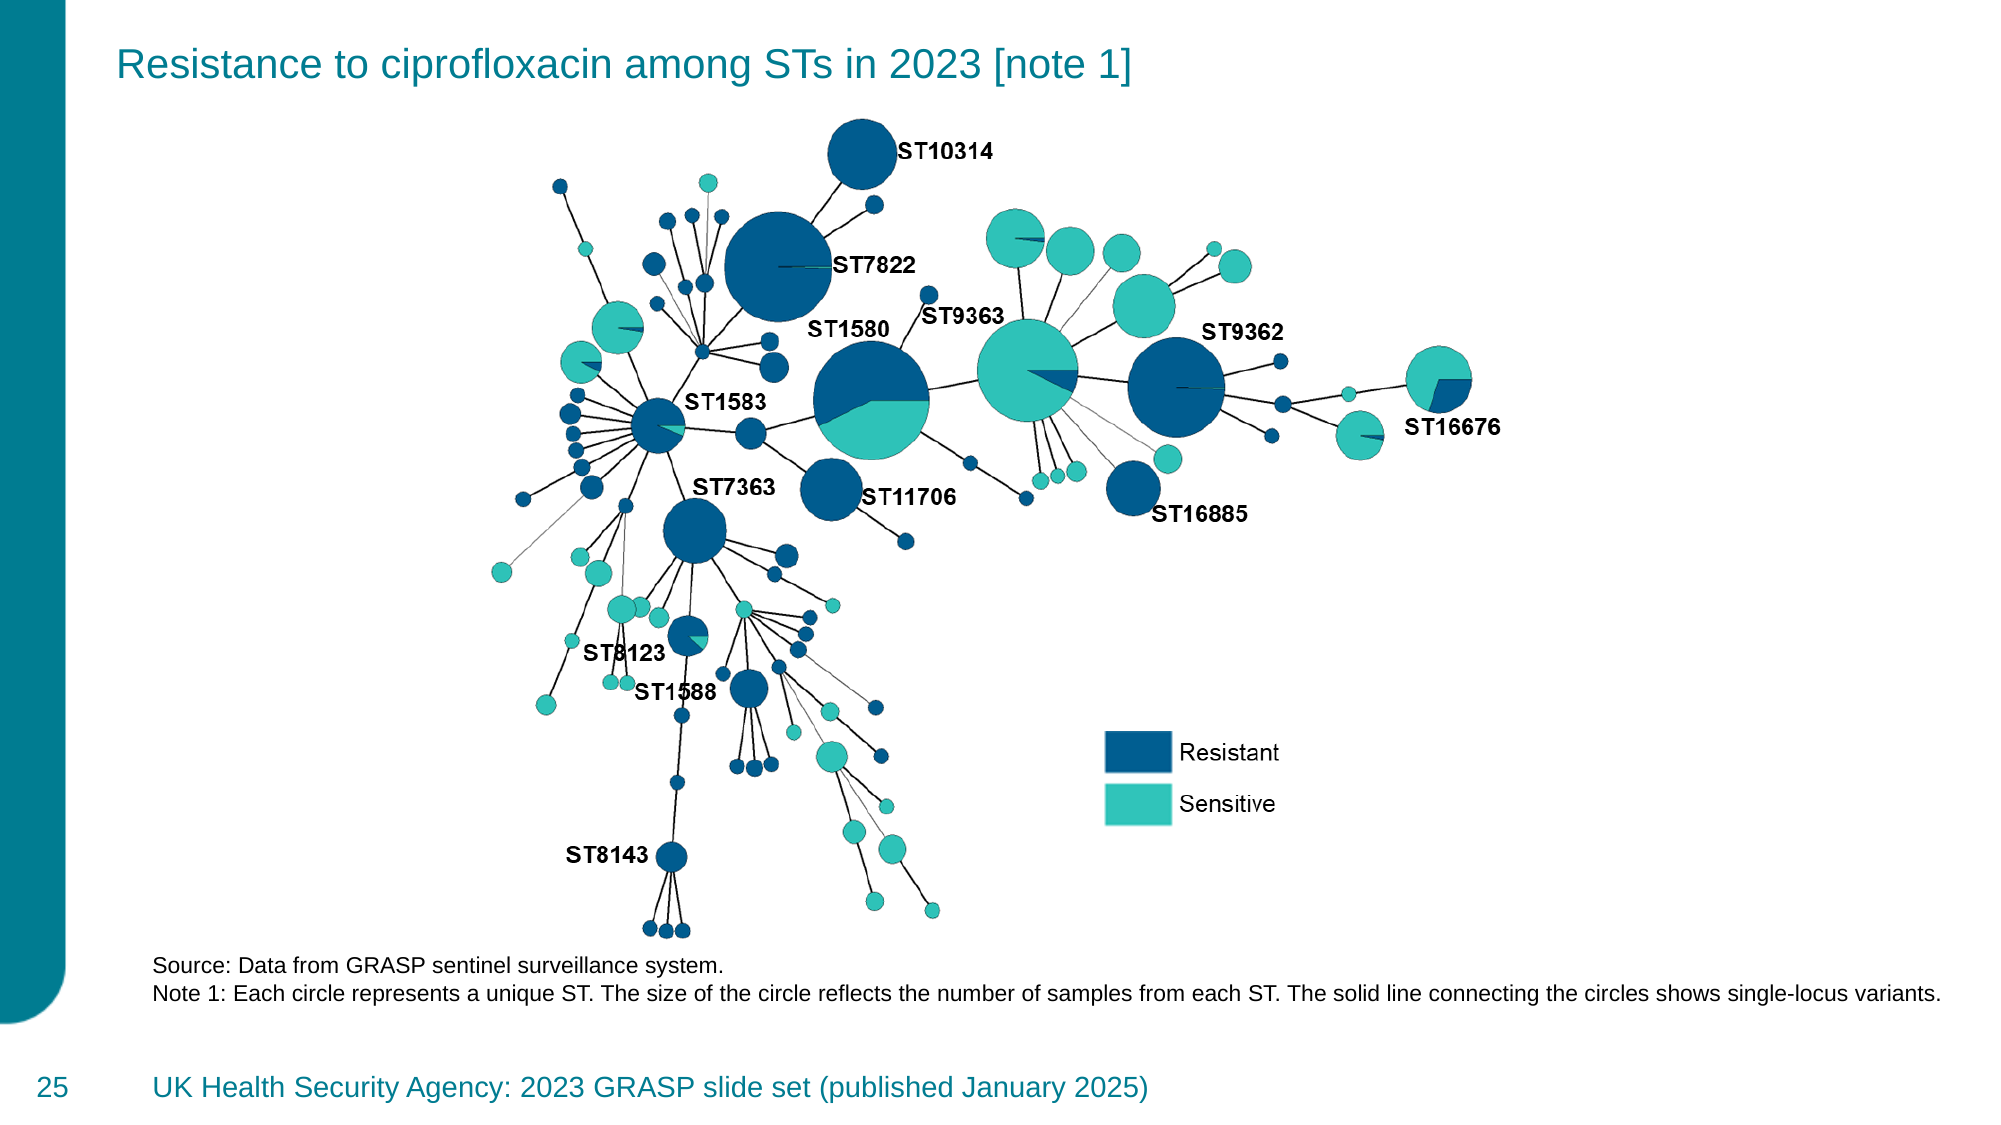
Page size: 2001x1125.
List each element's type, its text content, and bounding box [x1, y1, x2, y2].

picture [478, 105, 1522, 943]
title Resistance to ciprofloxacin among STs in 2023 [note 1] [101, 29, 1926, 90]
list Source: Data from GRASP sentinel surveillance system. Note 1: Each circle represents a unique ST. The size of the circle reflects the number of samples from each ST. The solid line connecting the circles shows single-locus variants. [137, 943, 1963, 1042]
text_box [21, 1056, 120, 1117]
text_box UK Health Security Agency: 2023 GRASP slide set (published January 2025) [137, 1056, 1780, 1116]
